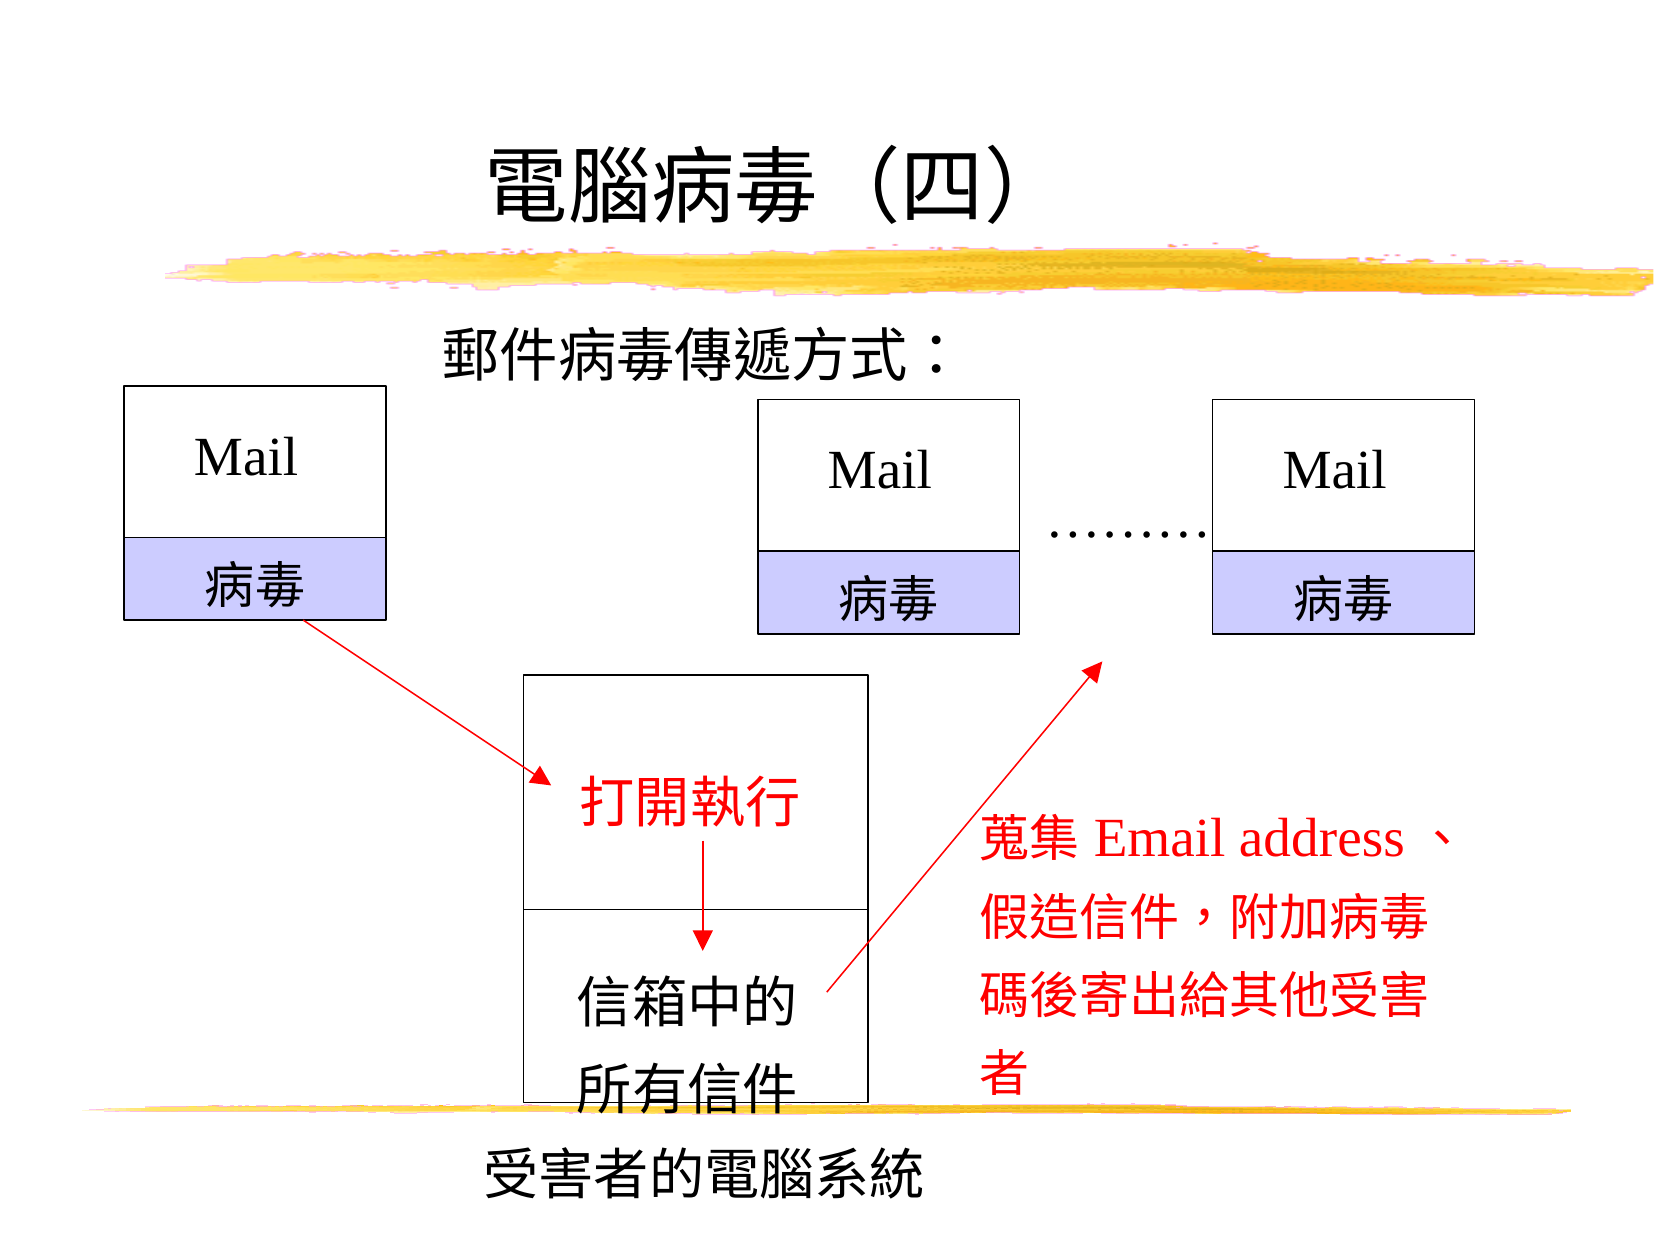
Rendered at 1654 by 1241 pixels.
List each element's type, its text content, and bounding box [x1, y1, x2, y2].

text_box 郵件病毒傳遞方式： [427, 294, 1041, 389]
text_box Mail [179, 413, 317, 497]
picture [165, 237, 1654, 308]
picture [82, 1102, 1571, 1117]
text_box 病毒 [1212, 551, 1475, 634]
text_box ……… [1030, 475, 1230, 559]
text_box 蒐集Email address、 假造信件，附加病毒 碼後寄出給其他受害 者 [964, 785, 1574, 1067]
text_box Mail [1267, 427, 1405, 510]
title 電腦病毒（四） [73, 41, 1479, 249]
text_box Mail [812, 427, 951, 510]
text_box 病毒 [123, 537, 386, 621]
text_box 病毒 [757, 551, 1020, 634]
text_box 信箱中的所有信件 [562, 944, 827, 1098]
text_box 打開執行 [564, 744, 819, 827]
picture [711, 1103, 732, 1108]
text_box 受害者的電腦系統 [468, 1116, 943, 1199]
